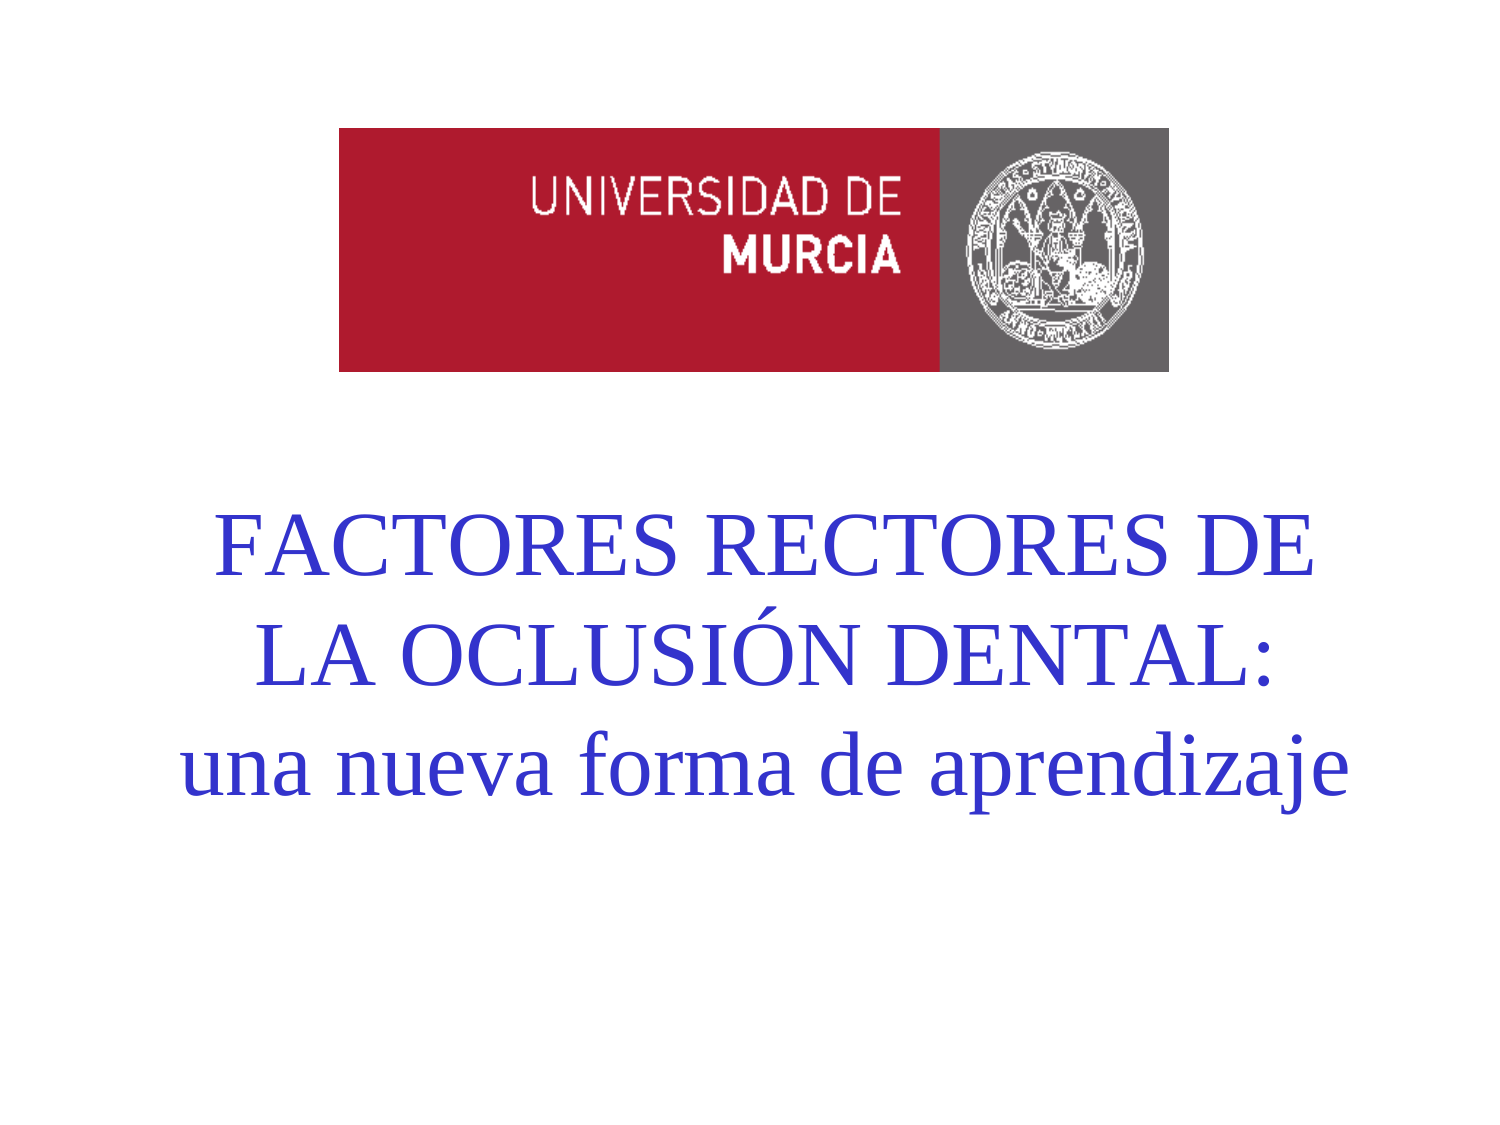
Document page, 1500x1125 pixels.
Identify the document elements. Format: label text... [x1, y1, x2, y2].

title FACTORES RECTORES DE LA OCLUSIÓN DENTAL: una nueva forma de aprendizaje [128, 256, 1404, 822]
picture [339, 128, 1169, 372]
